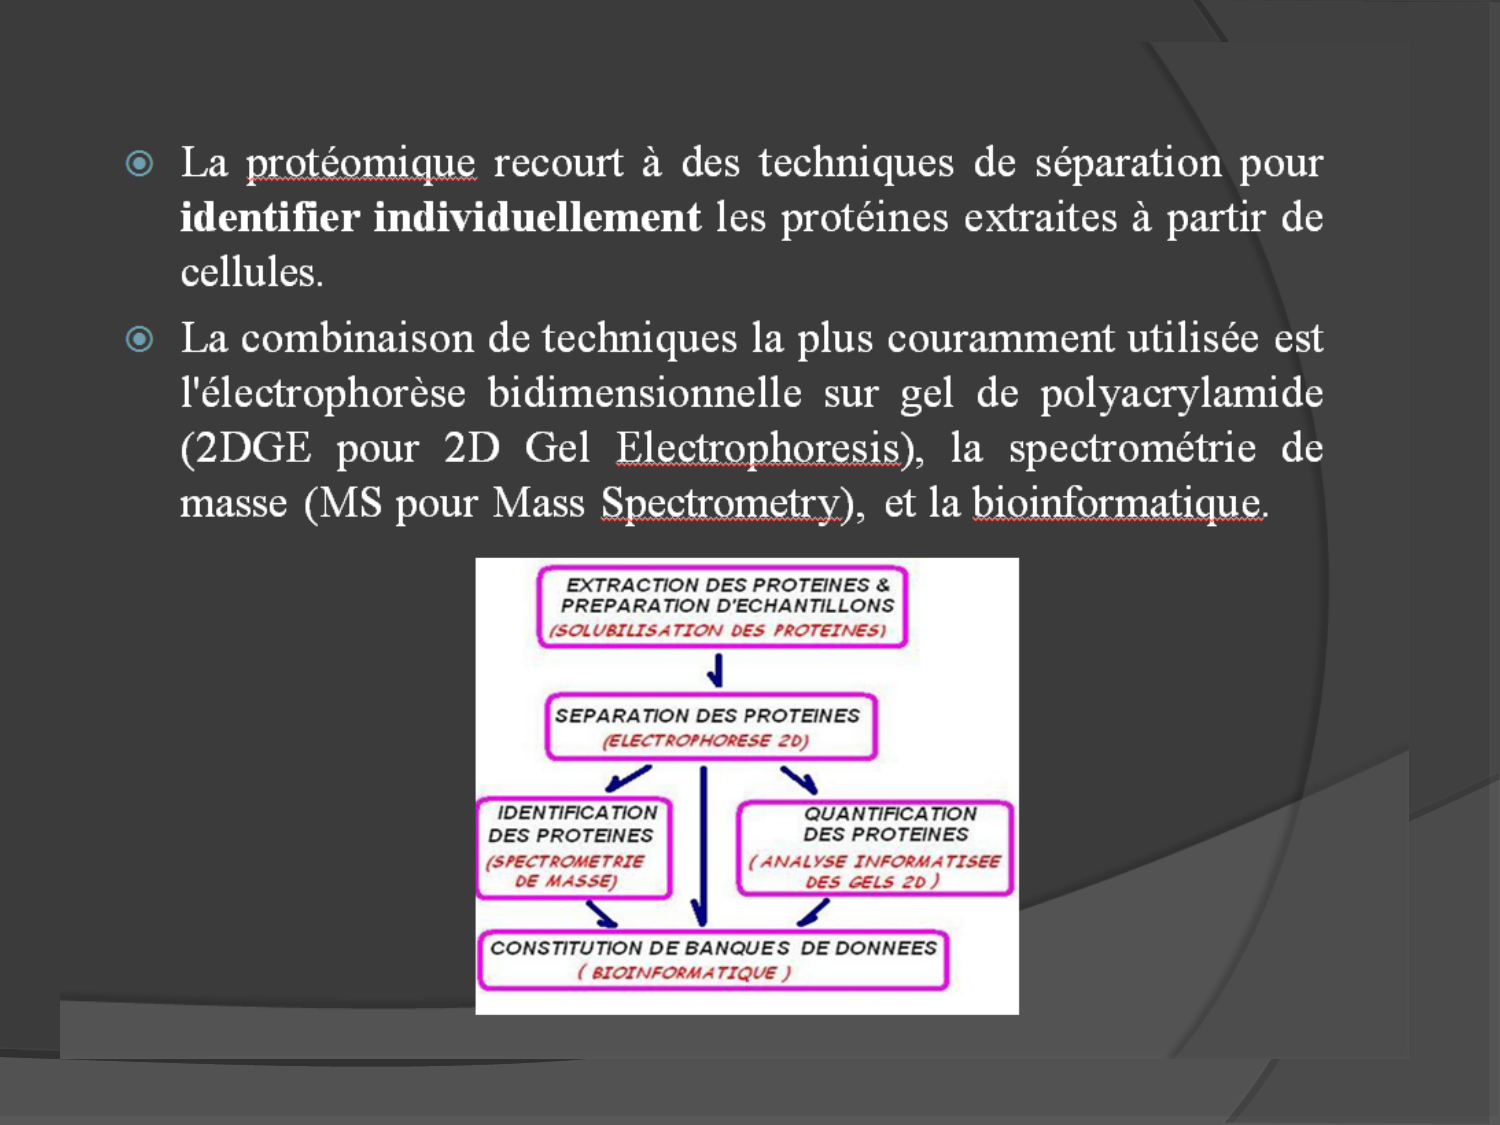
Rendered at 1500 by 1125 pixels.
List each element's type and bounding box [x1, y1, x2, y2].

picture [60, 42, 1409, 1059]
